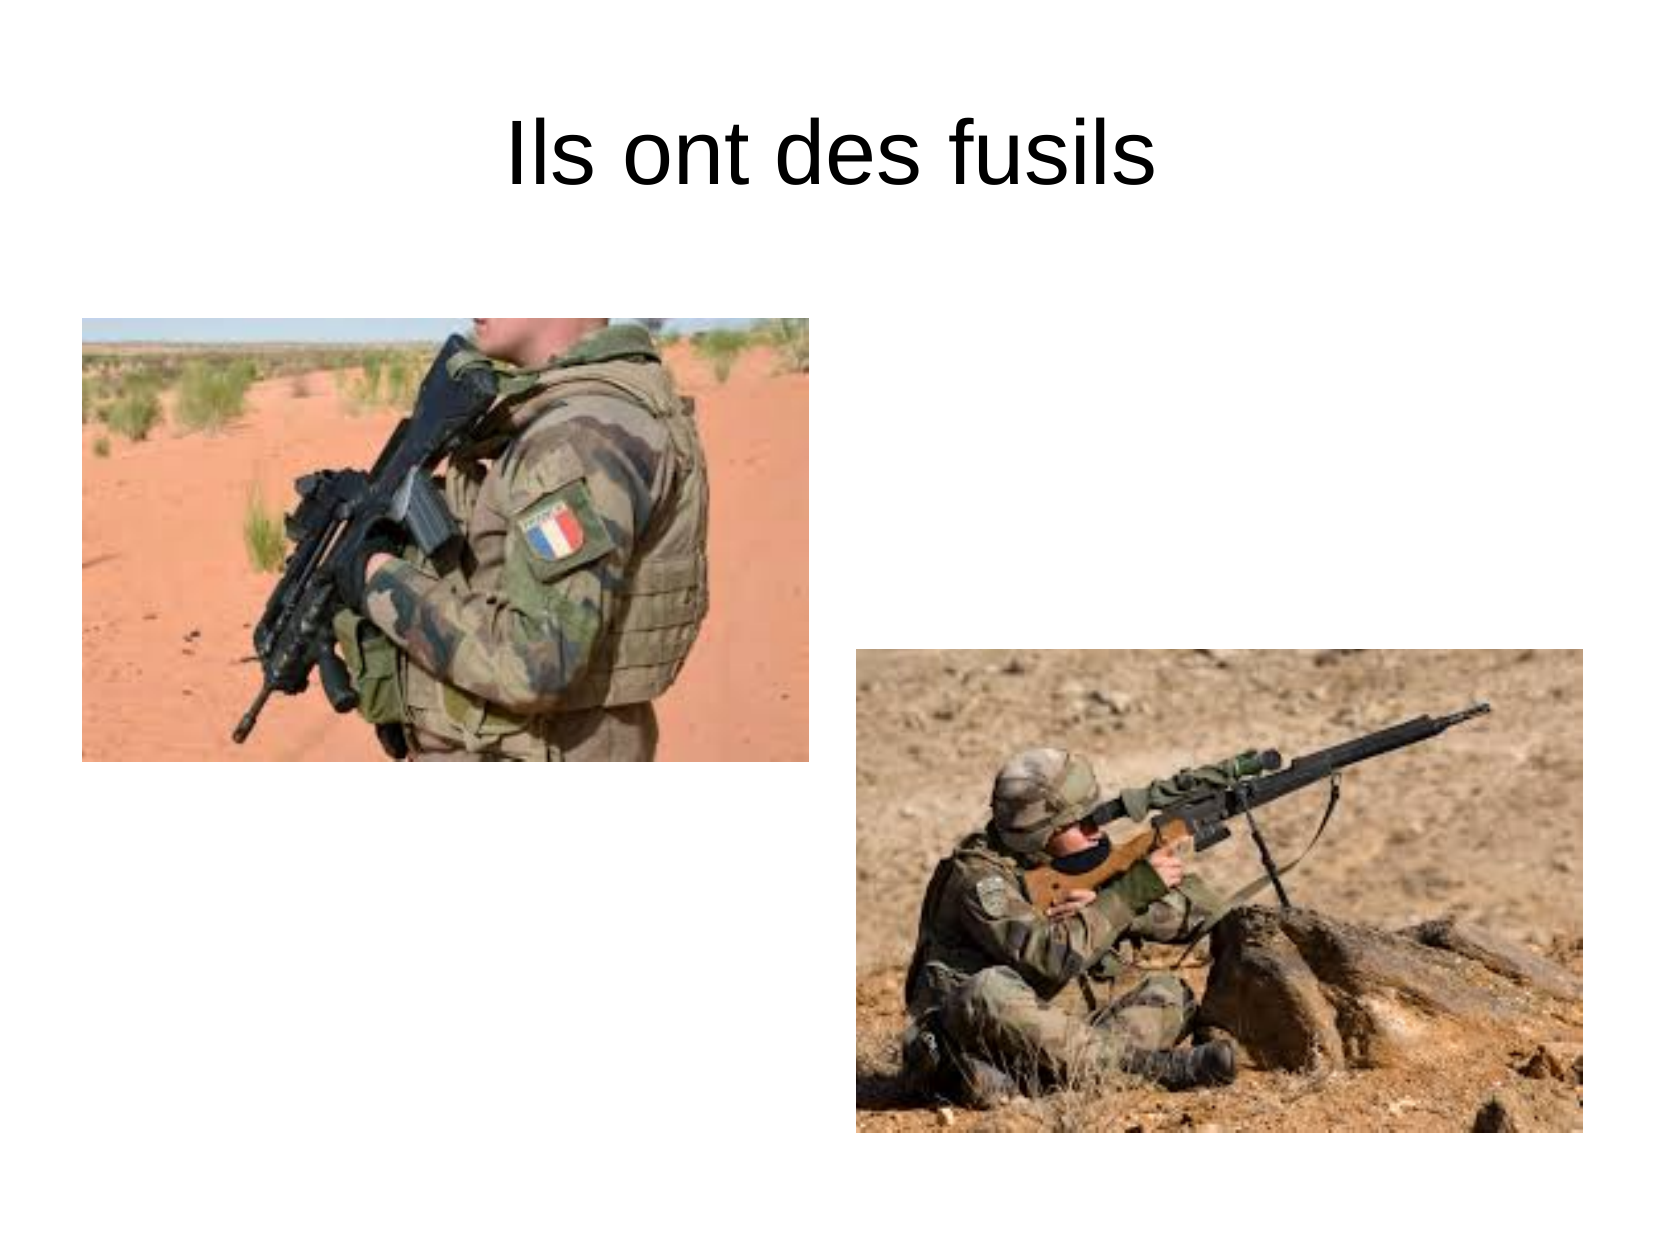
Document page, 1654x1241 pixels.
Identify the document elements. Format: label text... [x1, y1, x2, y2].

picture [82, 318, 809, 762]
picture [856, 649, 1583, 1133]
title Ils ont des fusils [82, 49, 1571, 257]
